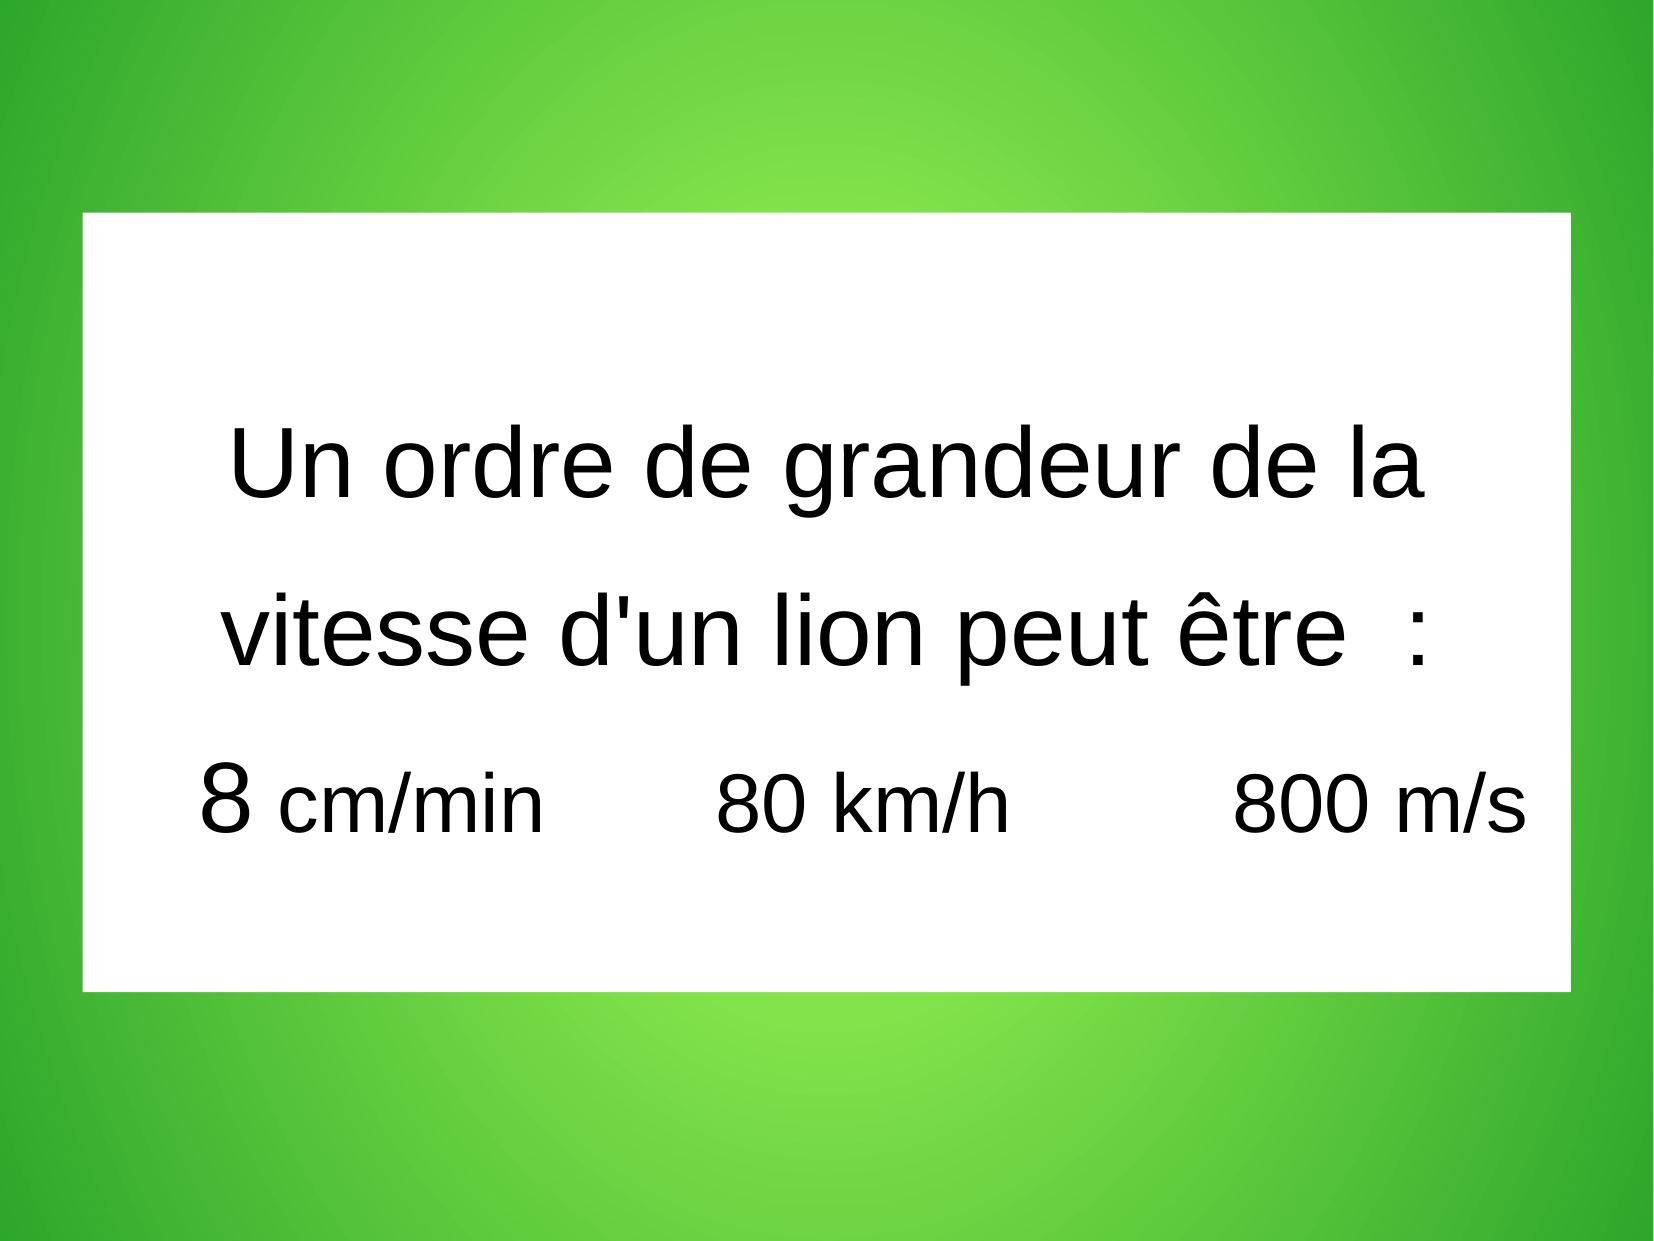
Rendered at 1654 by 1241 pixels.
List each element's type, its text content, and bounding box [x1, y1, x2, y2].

subtitle Un ordre de grandeur de la vitesse d'un lion peut être : 8 cm/min 80 km/h 800 m/s [82, 212, 1571, 993]
picture [0, 0, 1654, 1241]
